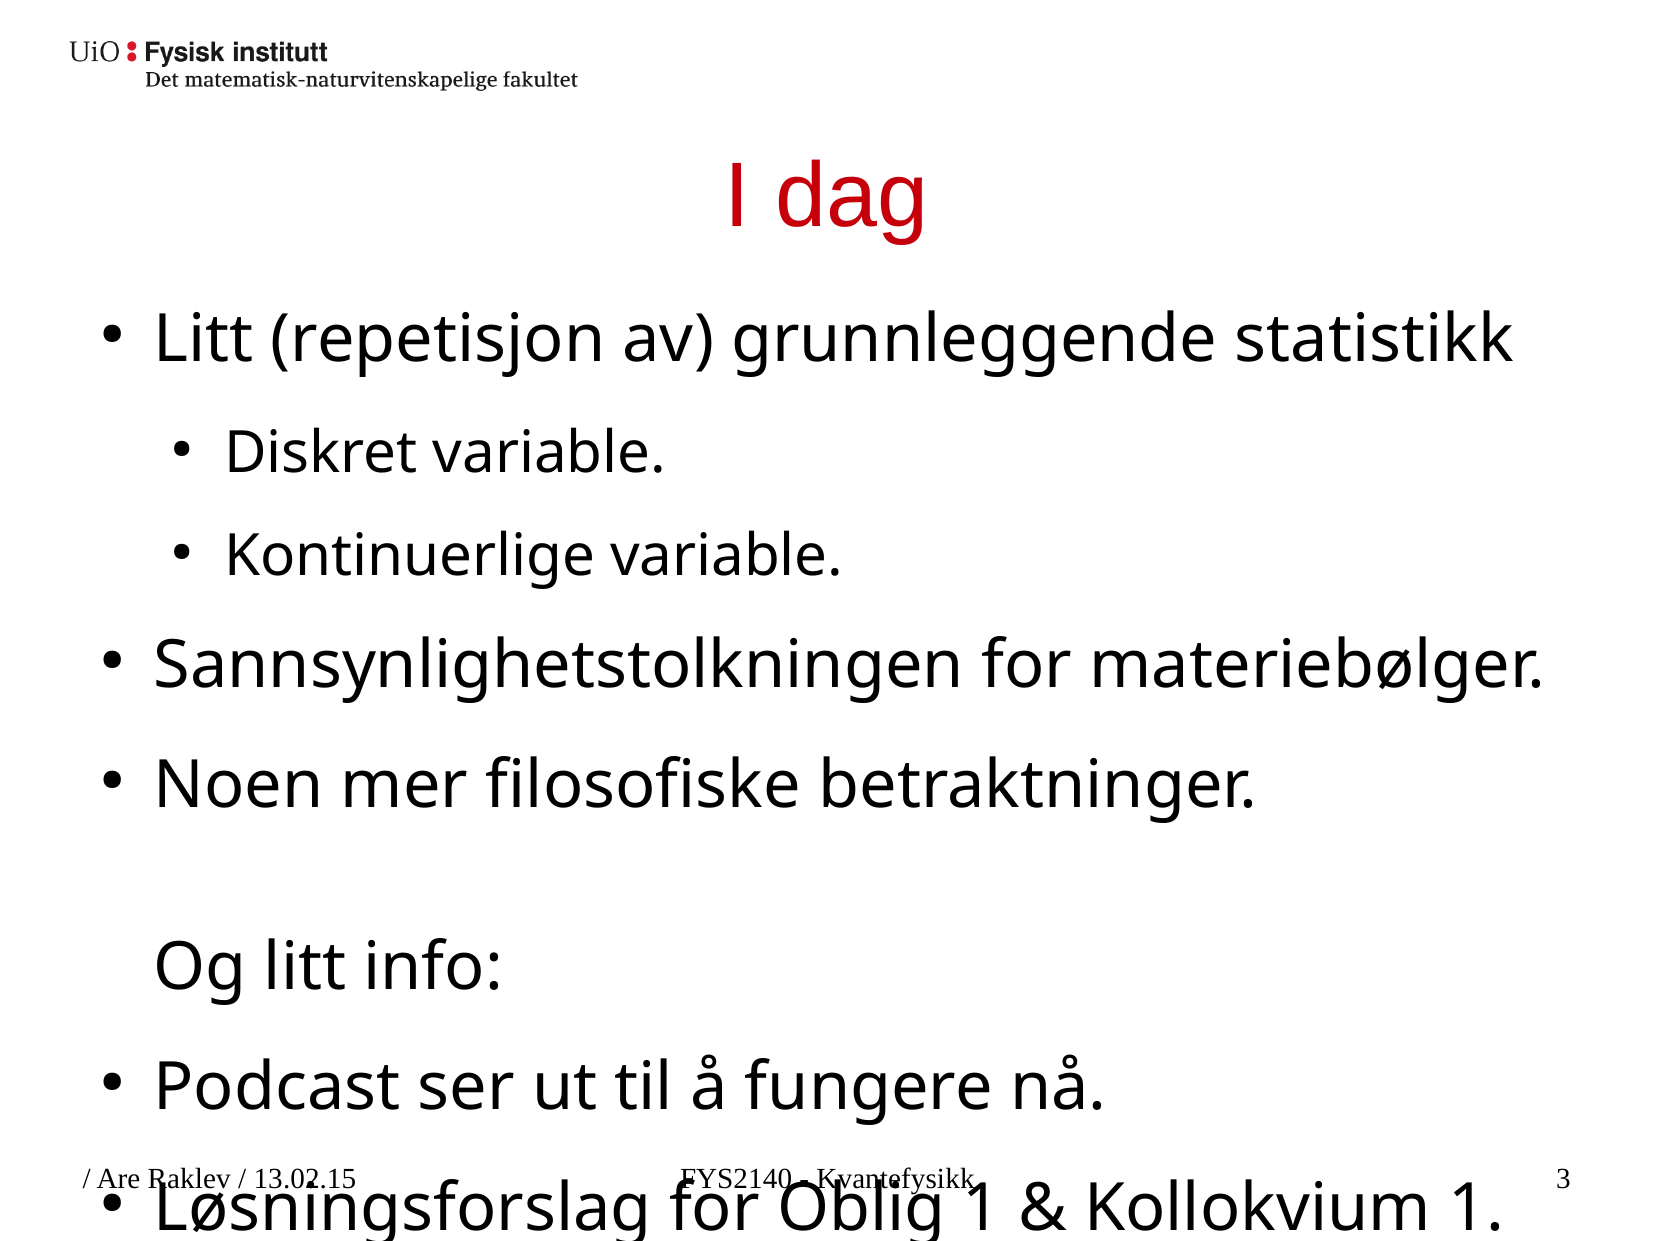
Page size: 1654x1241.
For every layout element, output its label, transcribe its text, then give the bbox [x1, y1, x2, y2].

list Litt (repetisjon av) grunnleggende statistikk Diskret variable. Kontinuerlige variable. Sannsynlighetstolkningen for materiebølger. Noen mer filosofiske betraktninger. Og litt info: Podcast ser ut til å fungere nå. Løsningsforslag for Oblig 1 & Kollokvium 1. [82, 290, 1571, 1108]
title I dag [82, 90, 1571, 290]
picture [68, 37, 581, 93]
